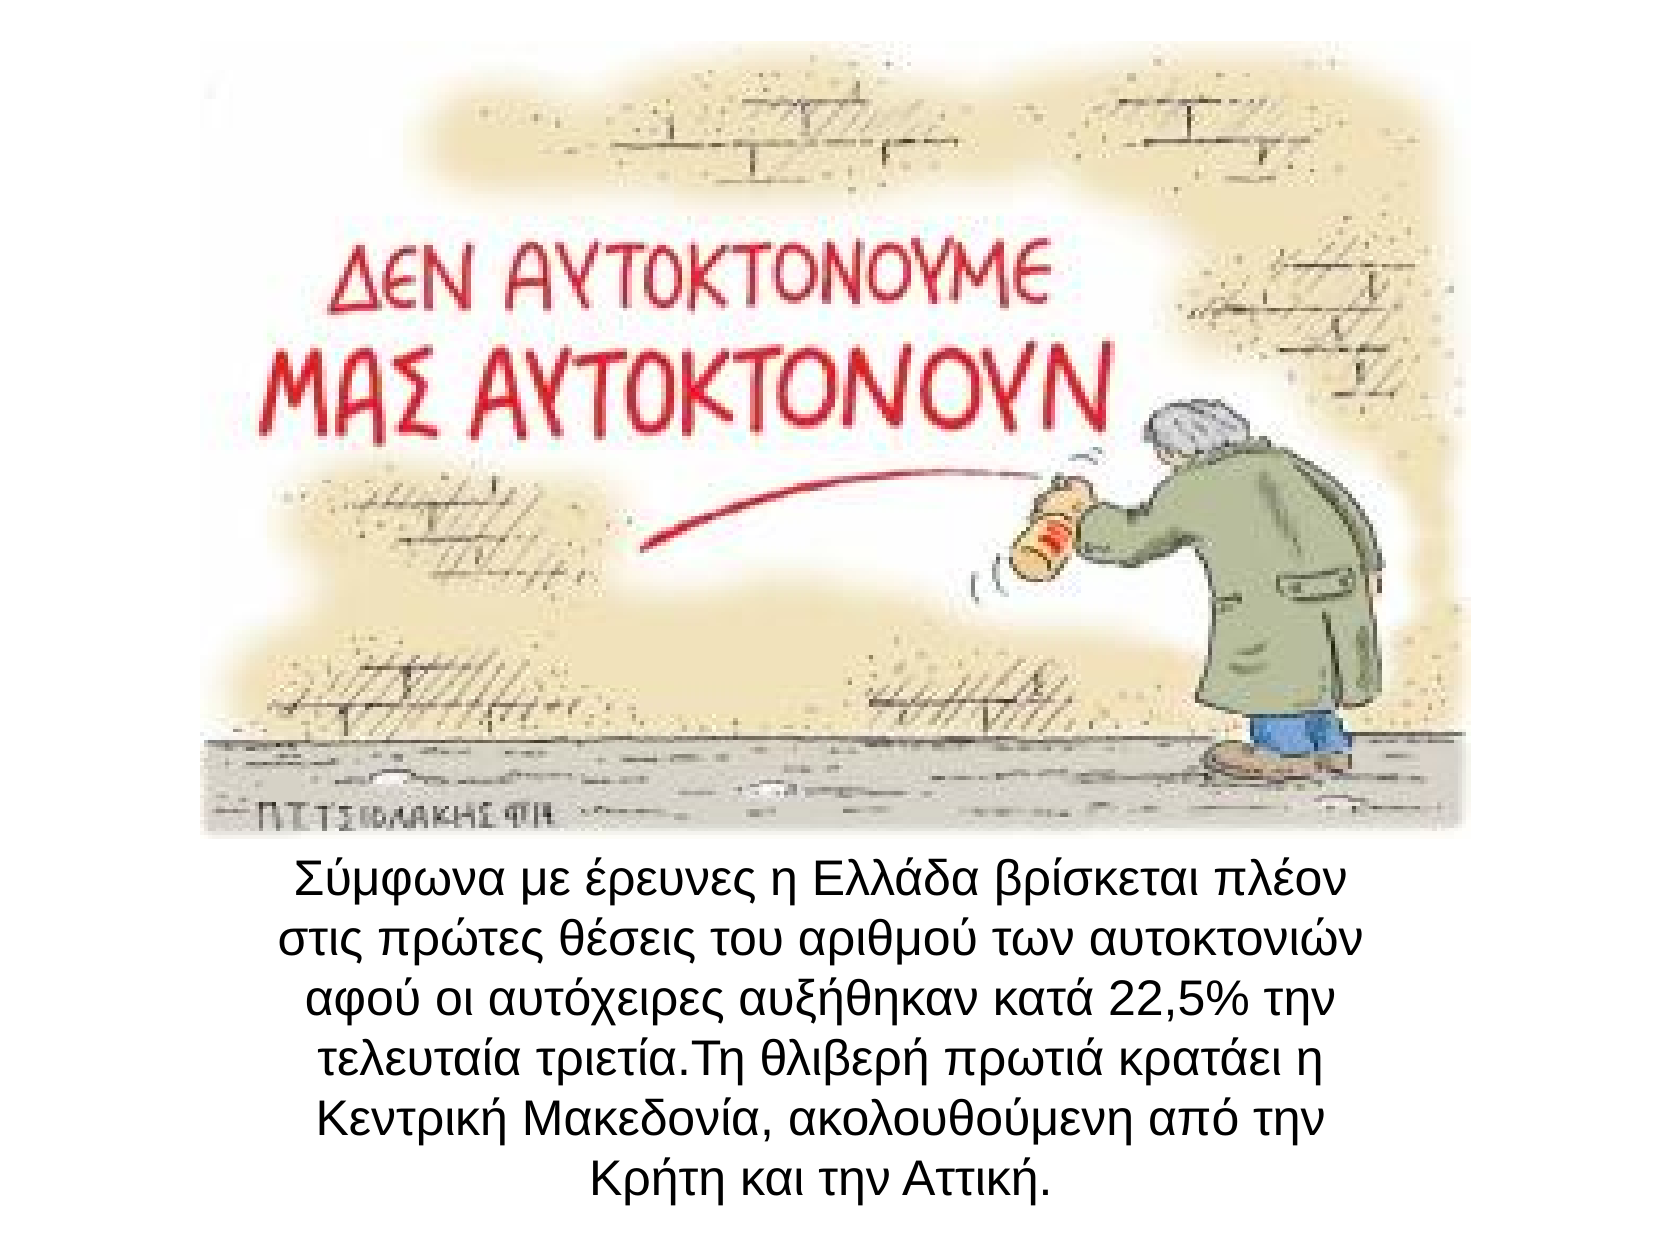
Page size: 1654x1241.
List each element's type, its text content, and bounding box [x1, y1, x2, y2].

text_box Σύμφωνα με έρευνες η Ελλάδα βρίσκεται πλέον στις πρώτες θέσεις του αριθμού των αυτοκτονιών αφού οι αυτόχειρες αυξήθηκαν κατά 22,5% την τελευταία τριετία.Τη θλιβερή πρωτιά κρατάει η Κεντρική Μακεδονία, ακολουθούμενη από την Κρήτη και την Αττική. [248, 838, 1394, 1214]
picture [200, 41, 1471, 839]
